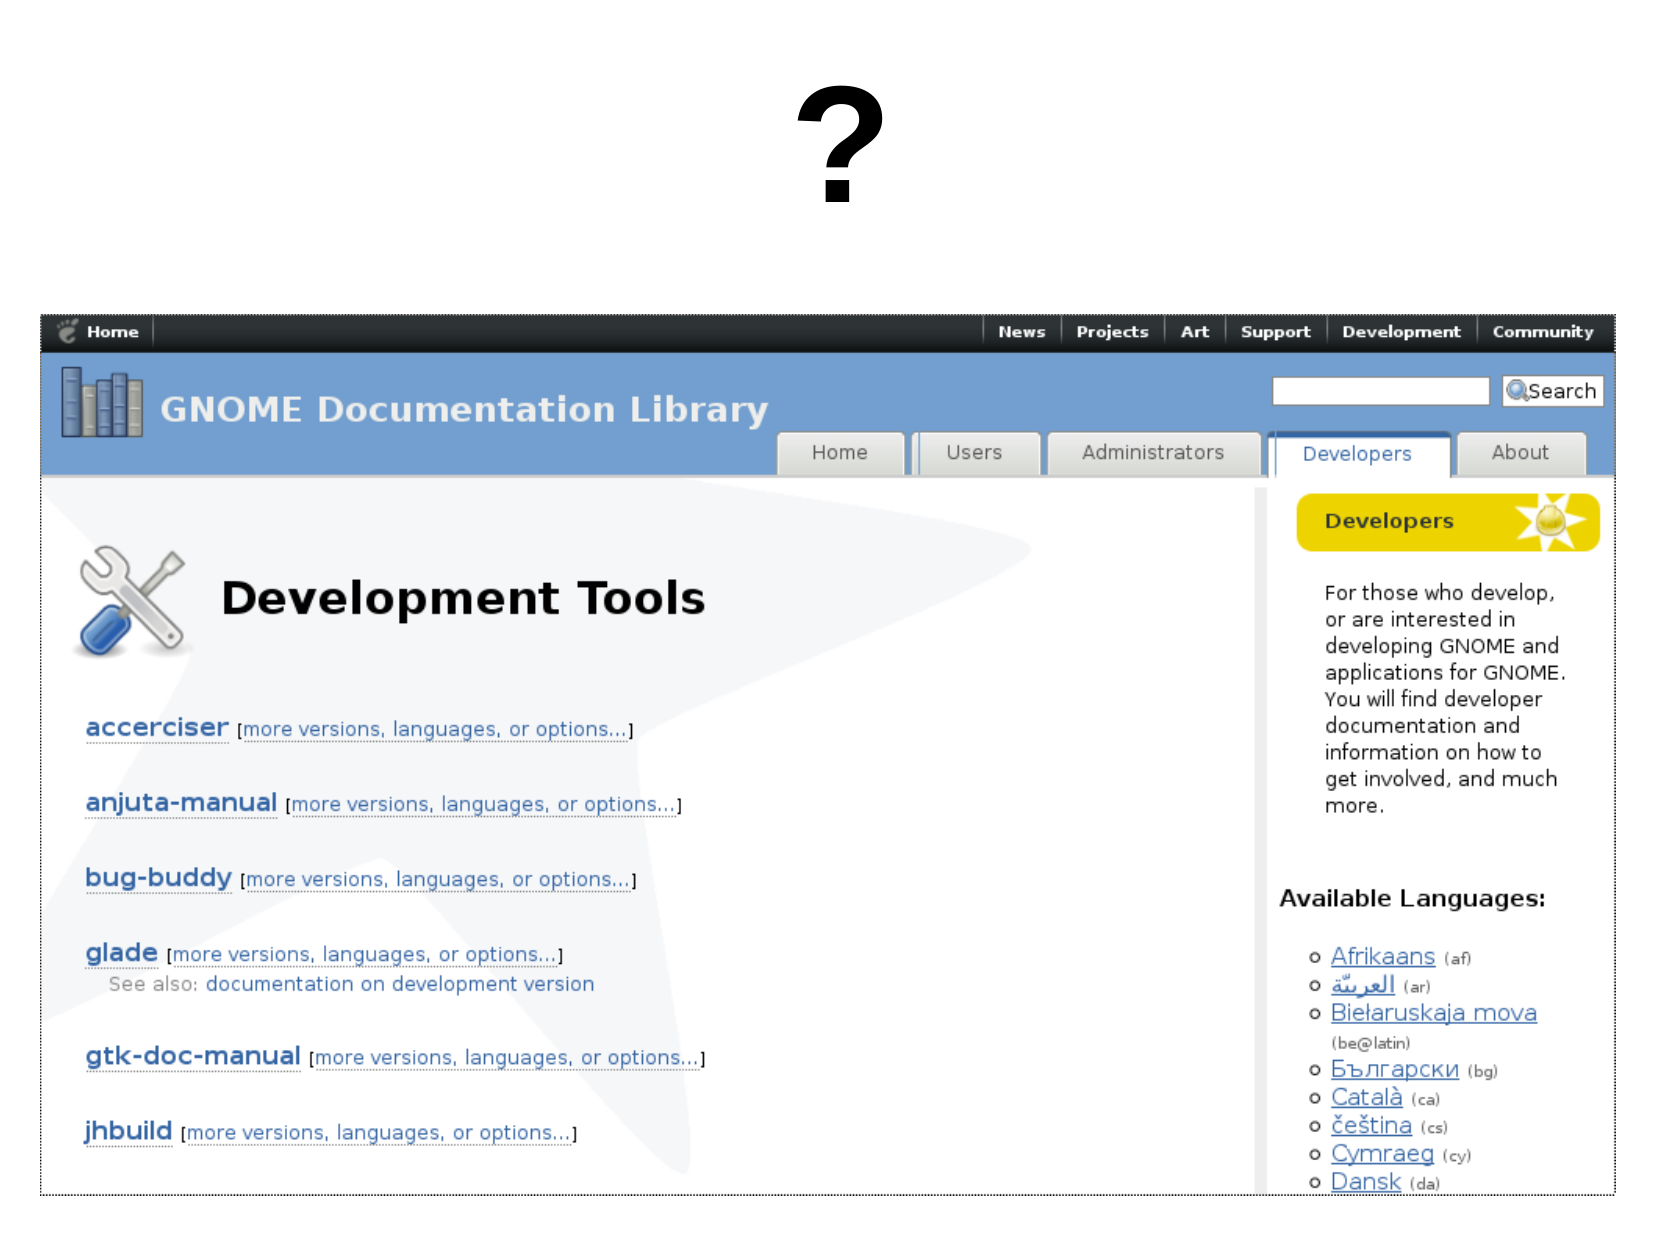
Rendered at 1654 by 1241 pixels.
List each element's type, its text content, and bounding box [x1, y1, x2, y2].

picture [40, 314, 1616, 1196]
text_box ? [771, 39, 912, 250]
